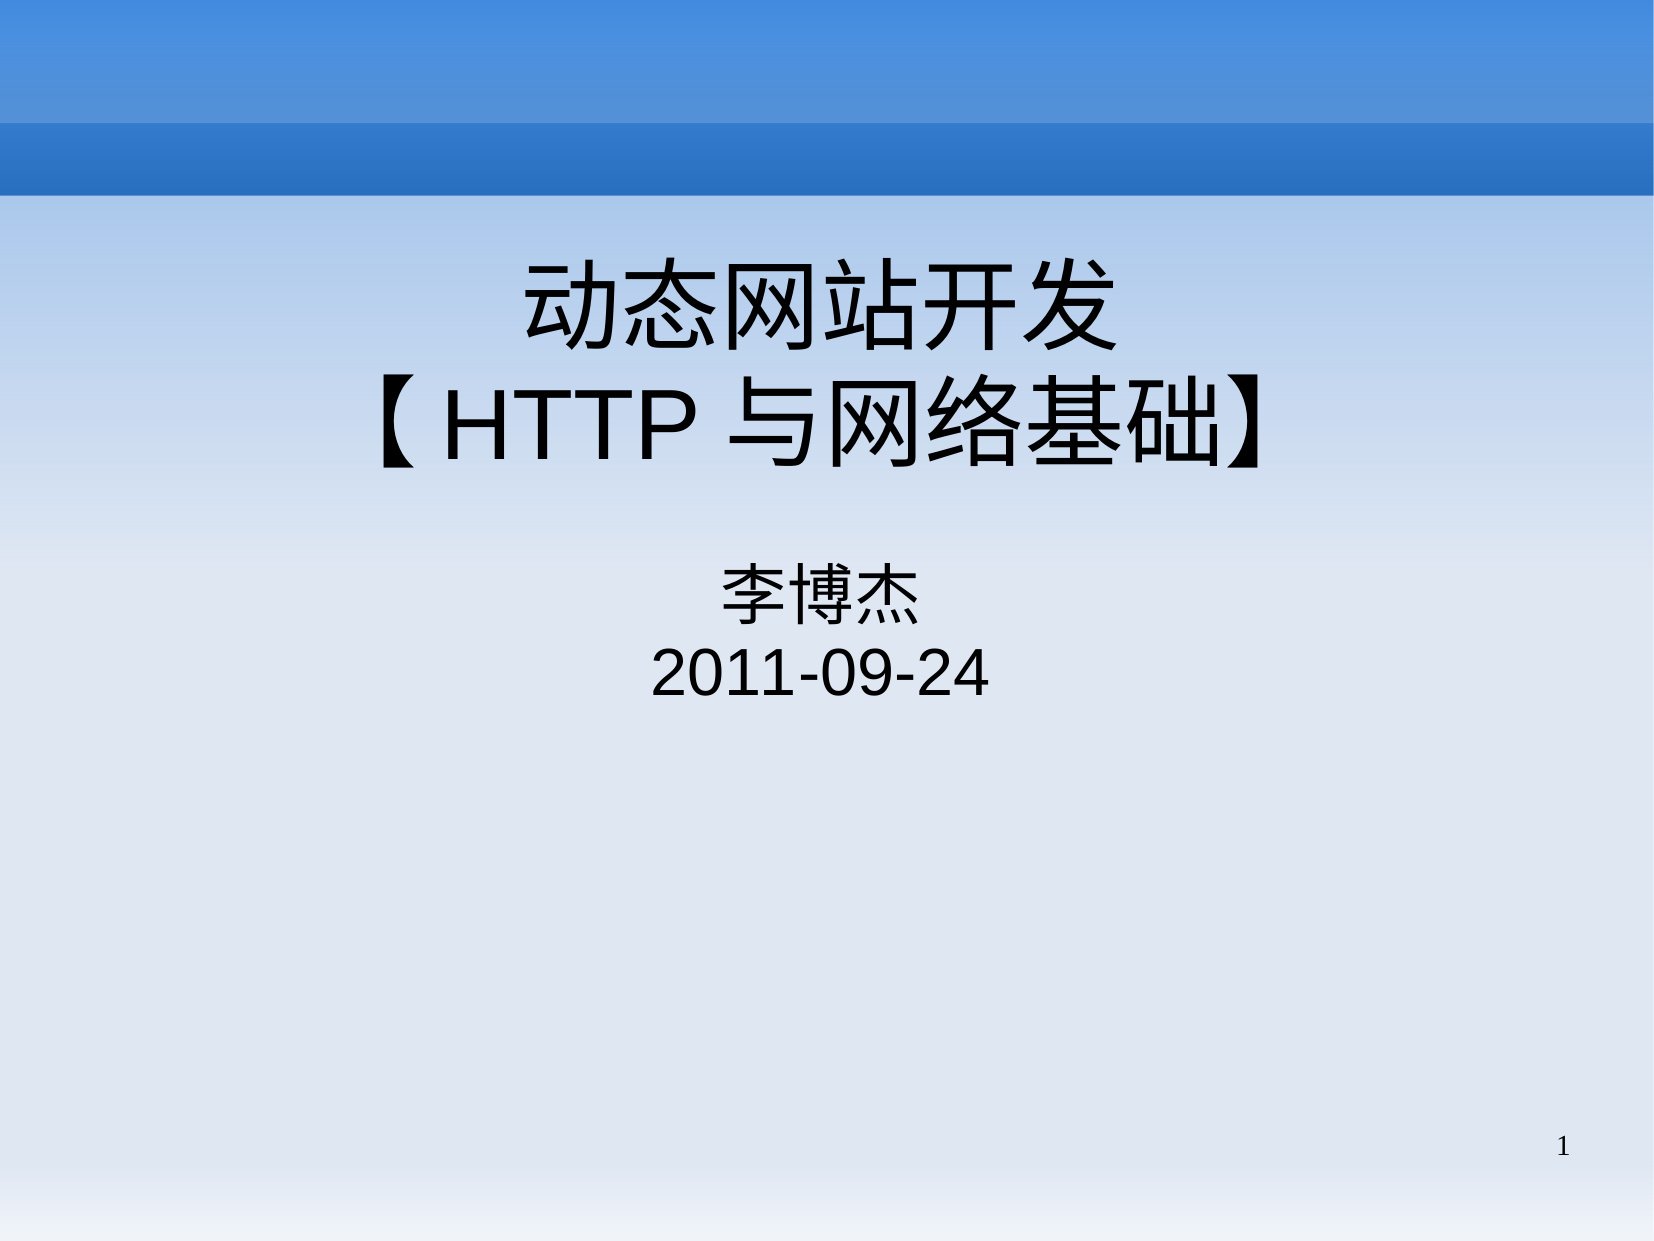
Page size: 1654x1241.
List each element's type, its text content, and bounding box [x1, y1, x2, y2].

subtitle 动态网站开发 【HTTP与网络基础】 李博杰 2011-09-24 [76, 0, 1565, 1109]
picture [0, 0, 1654, 1241]
